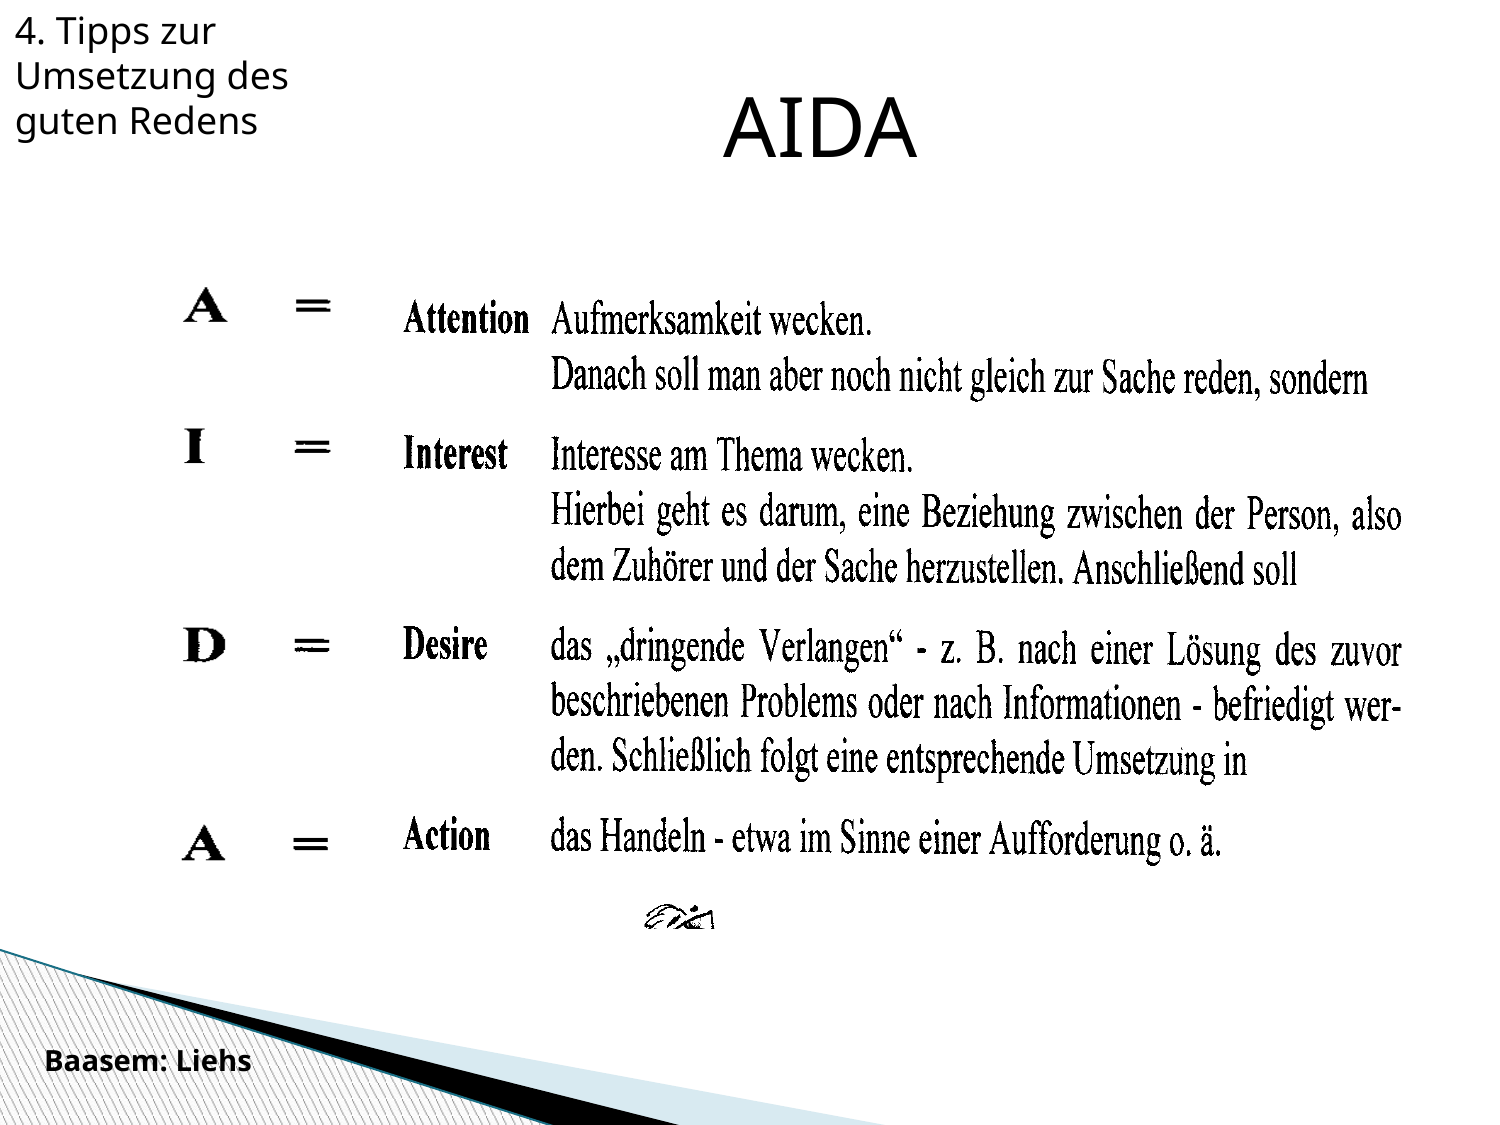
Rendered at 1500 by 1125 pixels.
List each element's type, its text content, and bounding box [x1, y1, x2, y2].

text_box 4. Tipps zur Umsetzung des guten Redens [0, 0, 337, 150]
picture [0, 952, 543, 1125]
picture [135, 267, 361, 905]
text_box Baasem: Liehs [29, 1034, 325, 1085]
picture [395, 278, 1424, 929]
text_box AIDA [608, 66, 1034, 182]
